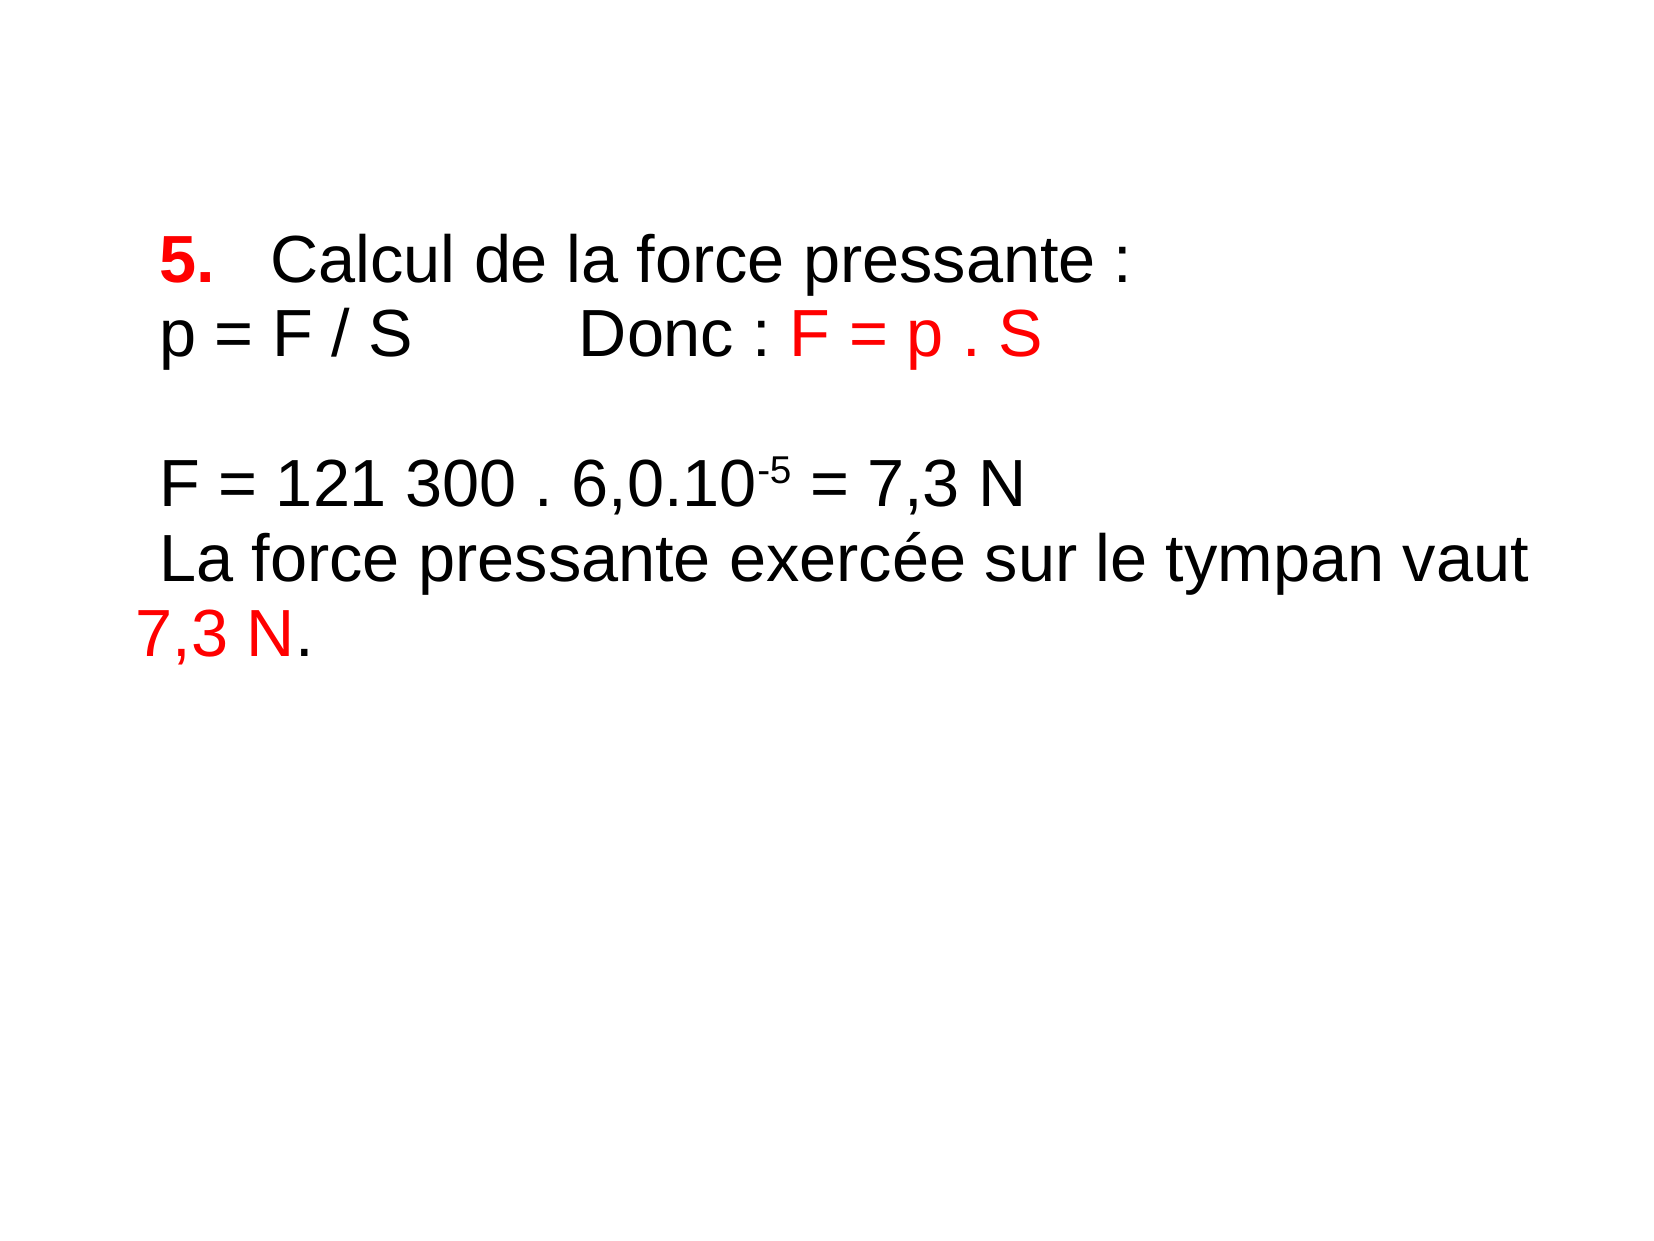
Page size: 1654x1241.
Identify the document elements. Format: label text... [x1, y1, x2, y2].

text_box 5. Calcul de la force pressante : p = F / S Donc : F = p . S F = 121 300 . 6,0.10-5 = 7,3 N La force pressante exercée sur le tympan vaut 7,3 N. [135, 220, 1625, 672]
